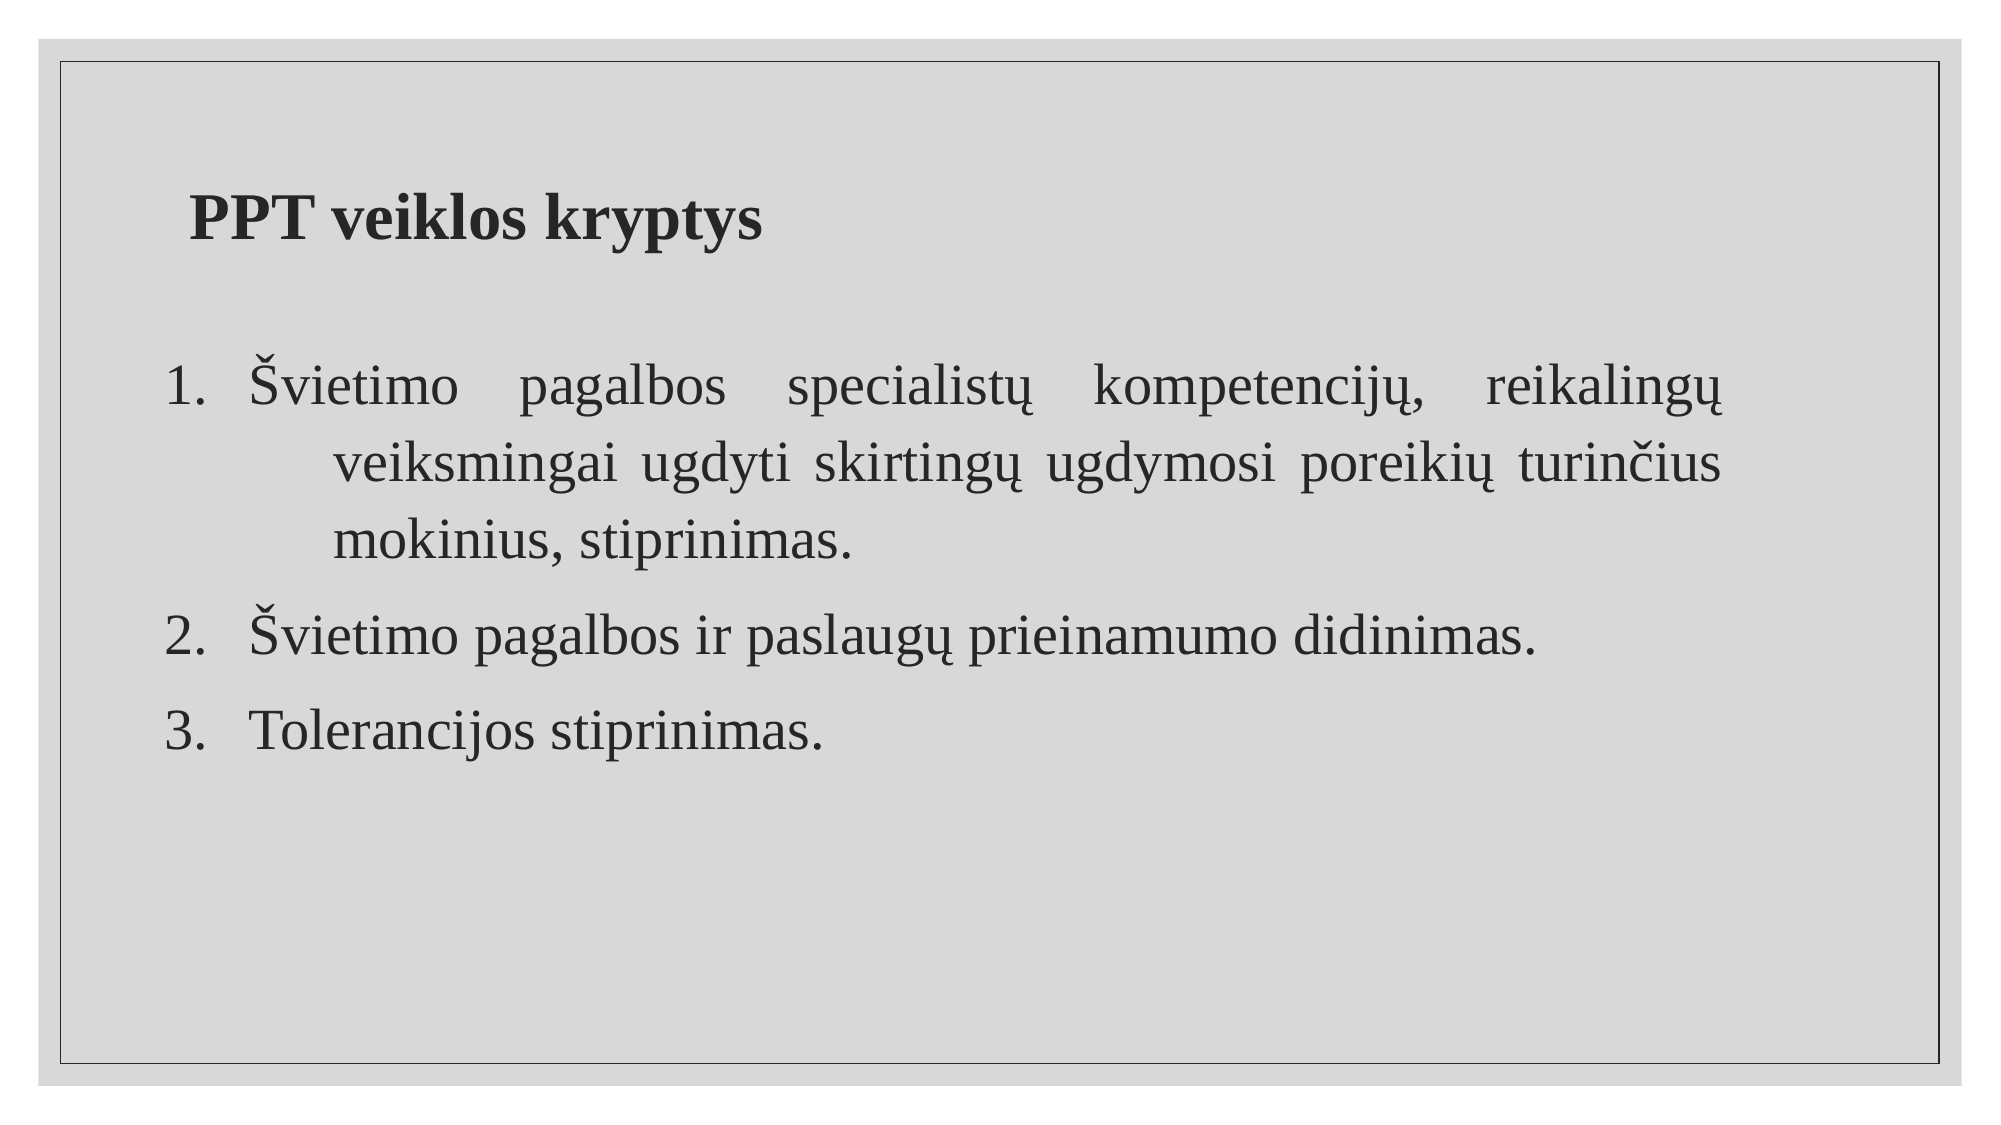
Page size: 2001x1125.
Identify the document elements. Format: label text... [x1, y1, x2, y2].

title PPT veiklos kryptys [174, 105, 1825, 331]
list Švietimo pagalbos specialistų kompetencijų, reikalingų veiksmingai ugdyti skirtingų ugdymosi poreikių turinčius mokinius, stiprinimas. Švietimo pagalbos ir paslaugų prieinamumo didinimas. Tolerancijos stiprinimas. [149, 243, 1800, 858]
